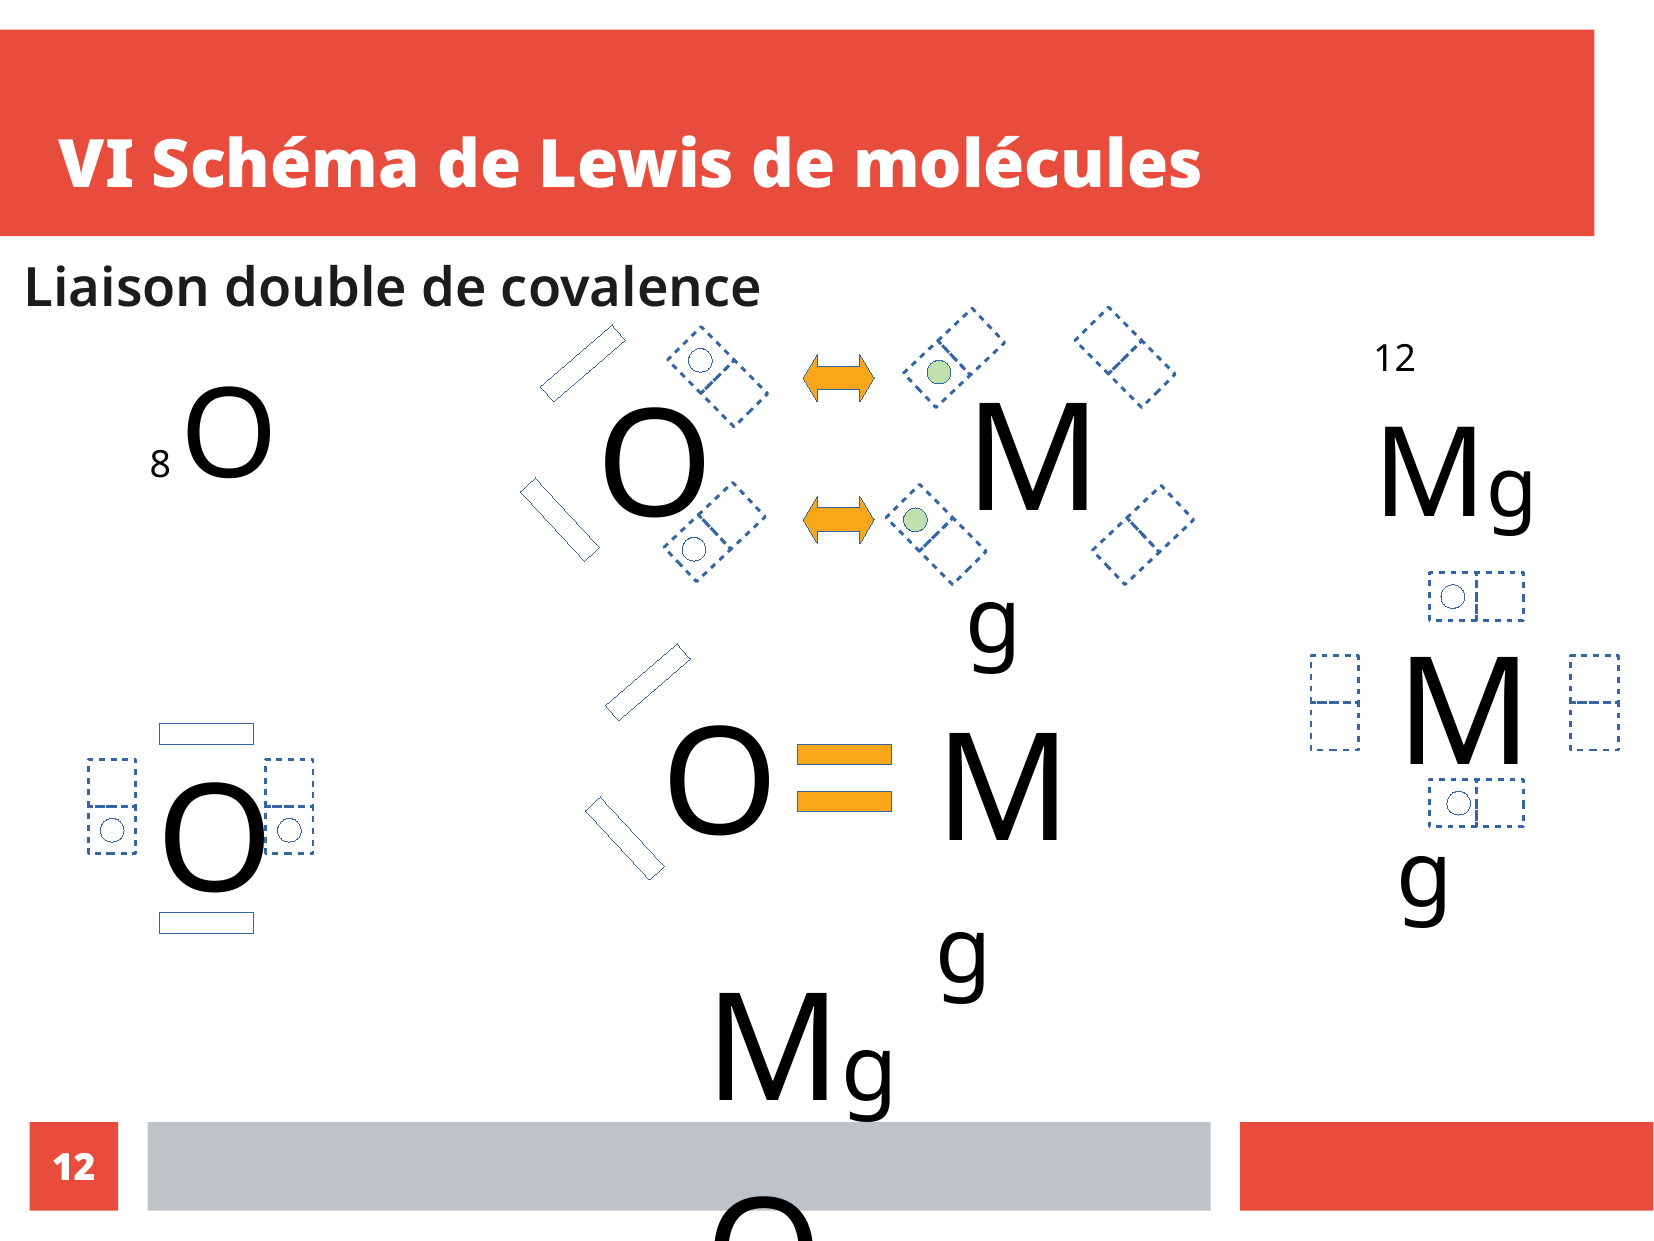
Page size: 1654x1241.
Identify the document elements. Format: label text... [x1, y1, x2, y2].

text_box Mg [920, 673, 1122, 877]
text_box [1446, 791, 1471, 816]
text_box [100, 818, 125, 843]
text_box MgO [690, 933, 1010, 1137]
text_box [277, 818, 302, 843]
text_box 12 Mg [1358, 323, 1566, 497]
text_box Mg [950, 342, 1152, 546]
text_box [540, 324, 626, 402]
text_box 8 O [134, 336, 343, 509]
text_box [903, 507, 928, 532]
text_box [585, 796, 665, 880]
text_box [688, 348, 713, 373]
text_box Mg [1381, 596, 1583, 800]
text_box O [646, 667, 831, 871]
text_box [803, 496, 875, 544]
text_box O [581, 348, 766, 552]
text_box [797, 791, 892, 812]
text_box [682, 537, 706, 562]
text_box [520, 477, 600, 562]
list Liaison double de covalence [23, 248, 910, 337]
text_box O [141, 723, 326, 928]
text_box [159, 723, 254, 745]
text_box [605, 643, 691, 721]
text_box [927, 360, 951, 384]
text_box [1440, 584, 1465, 609]
text_box [797, 744, 892, 765]
title VI Schéma de Lewis de molécules [59, 59, 1595, 207]
text_box [803, 354, 875, 402]
text_box [159, 912, 254, 934]
